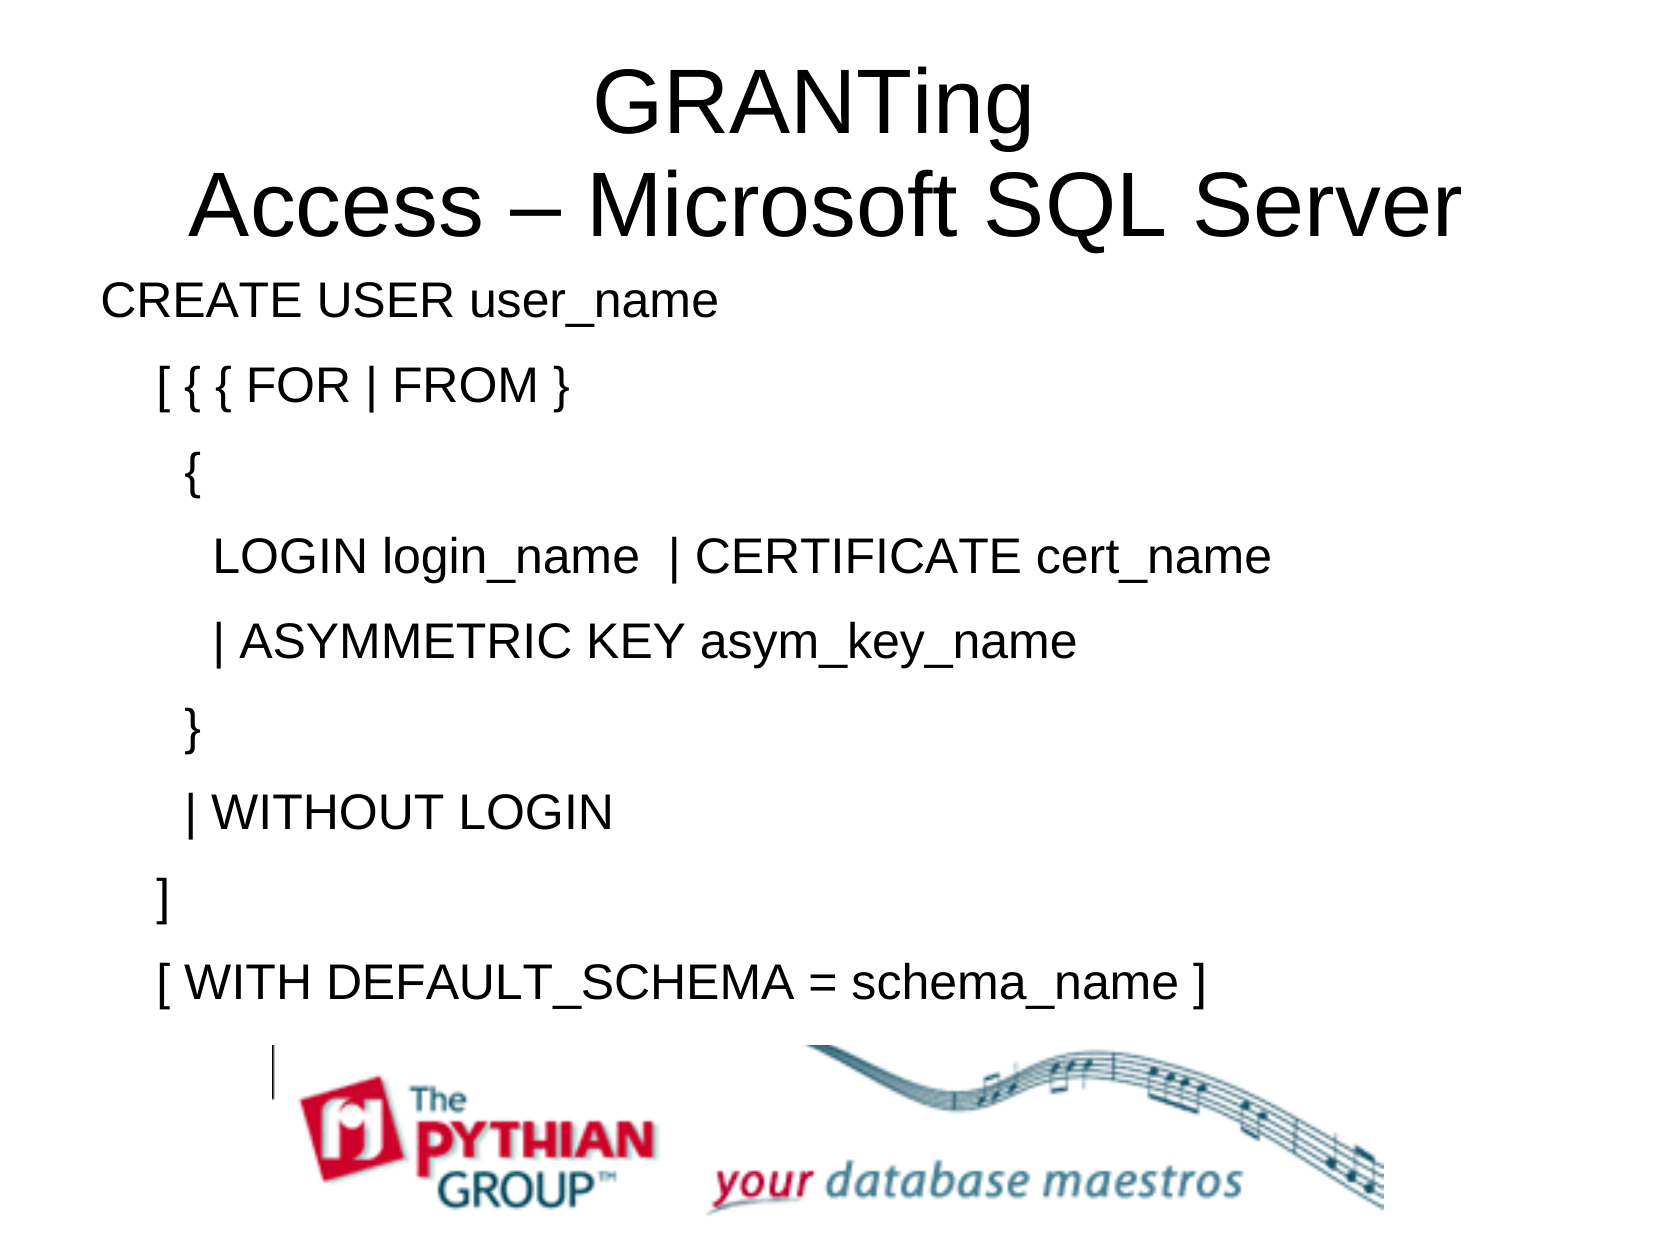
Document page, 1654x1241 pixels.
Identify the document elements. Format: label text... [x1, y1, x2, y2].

title GRANTing Access – Microsoft SQL Server [82, 50, 1571, 256]
picture [272, 1096, 1384, 1241]
list CREATE USER user_name [ { { FOR | FROM } { LOGIN login_name | CERTIFICATE cert_name | ASYMMETRIC KEY asym_key_name } | WITHOUT LOGIN ] [ WITH DEFAULT_SCHEMA = schema_name ] [82, 272, 1571, 1096]
